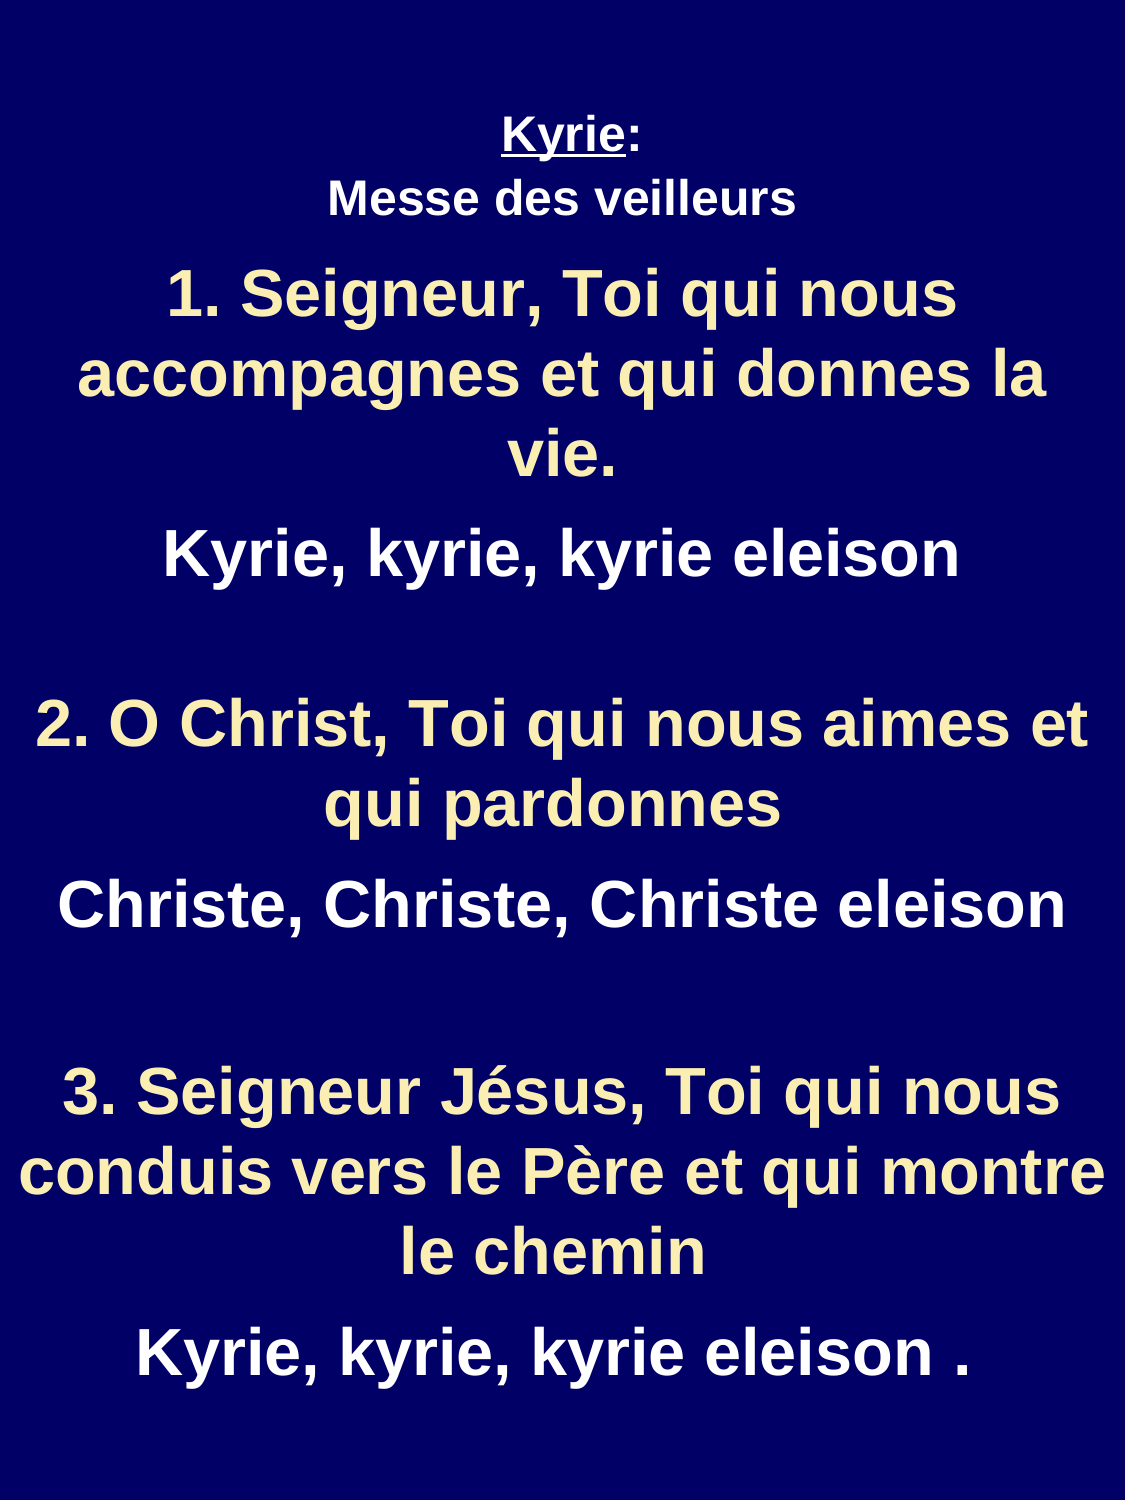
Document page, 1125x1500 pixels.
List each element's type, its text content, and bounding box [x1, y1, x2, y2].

text_box Kyrie: Messe des veilleurs 1. Seigneur, Toi qui nous accompagnes et qui donnes la vie. Kyrie, kyrie, kyrie eleison 2. O Christ, Toi qui nous aimes et qui pardonnes Christe, Christe, Christe eleison 3. Seigneur Jésus, Toi qui nous conduis vers le Père et qui montre le chemin Kyrie, kyrie, kyrie eleison . [0, 259, 1125, 1214]
